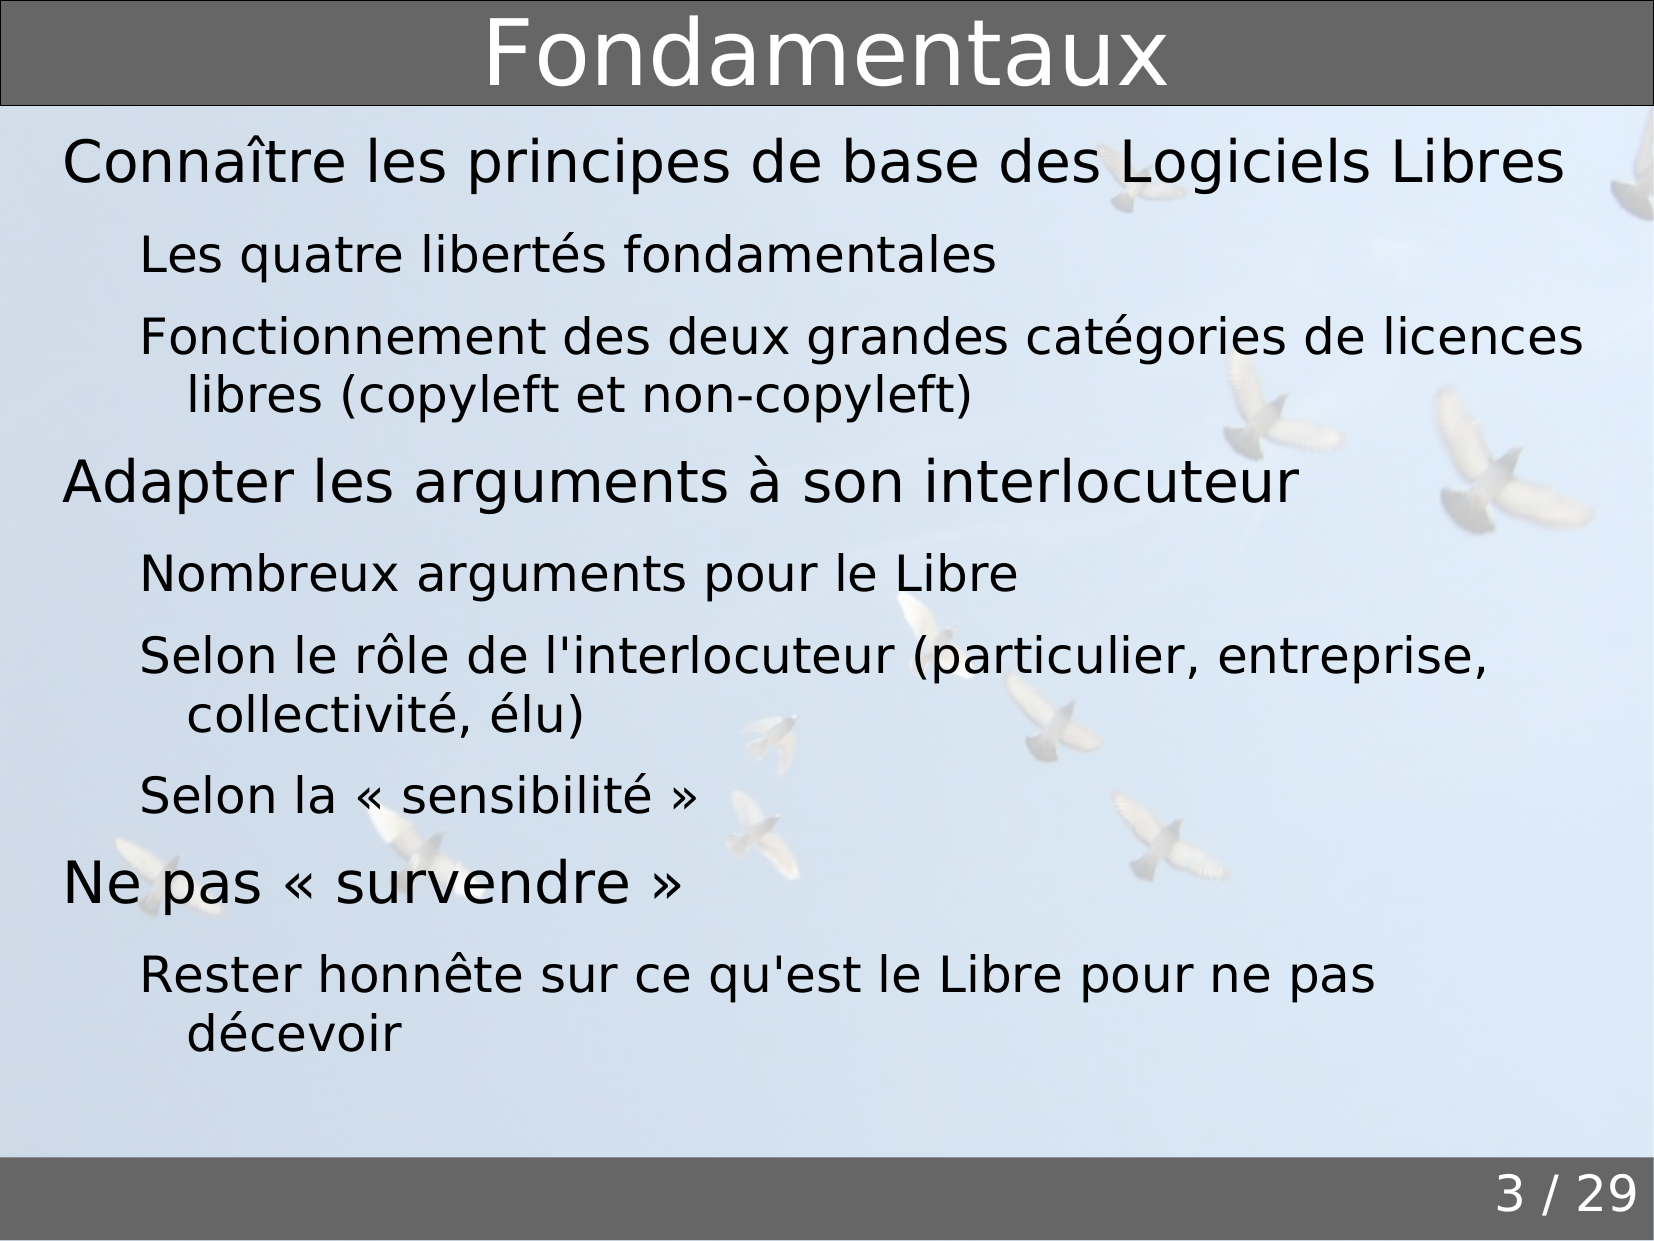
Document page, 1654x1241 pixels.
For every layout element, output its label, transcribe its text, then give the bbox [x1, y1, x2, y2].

list Connaître les principes de base des Logiciels Libres Les quatre libertés fondamentales Fonctionnement des deux grandes catégories de licences libres (copyleft et non-copyleft) Adapter les arguments à son interlocuteur Nombreux arguments pour le Libre Selon le rôle de l'interlocuteur (particulier, entreprise, collectivité, élu) Selon la « sensibilité » Ne pas « survendre » Rester honnête sur ce qu'est le Libre pour ne pas décevoir [44, 128, 1599, 1131]
title Fondamentaux [0, 0, 1654, 107]
